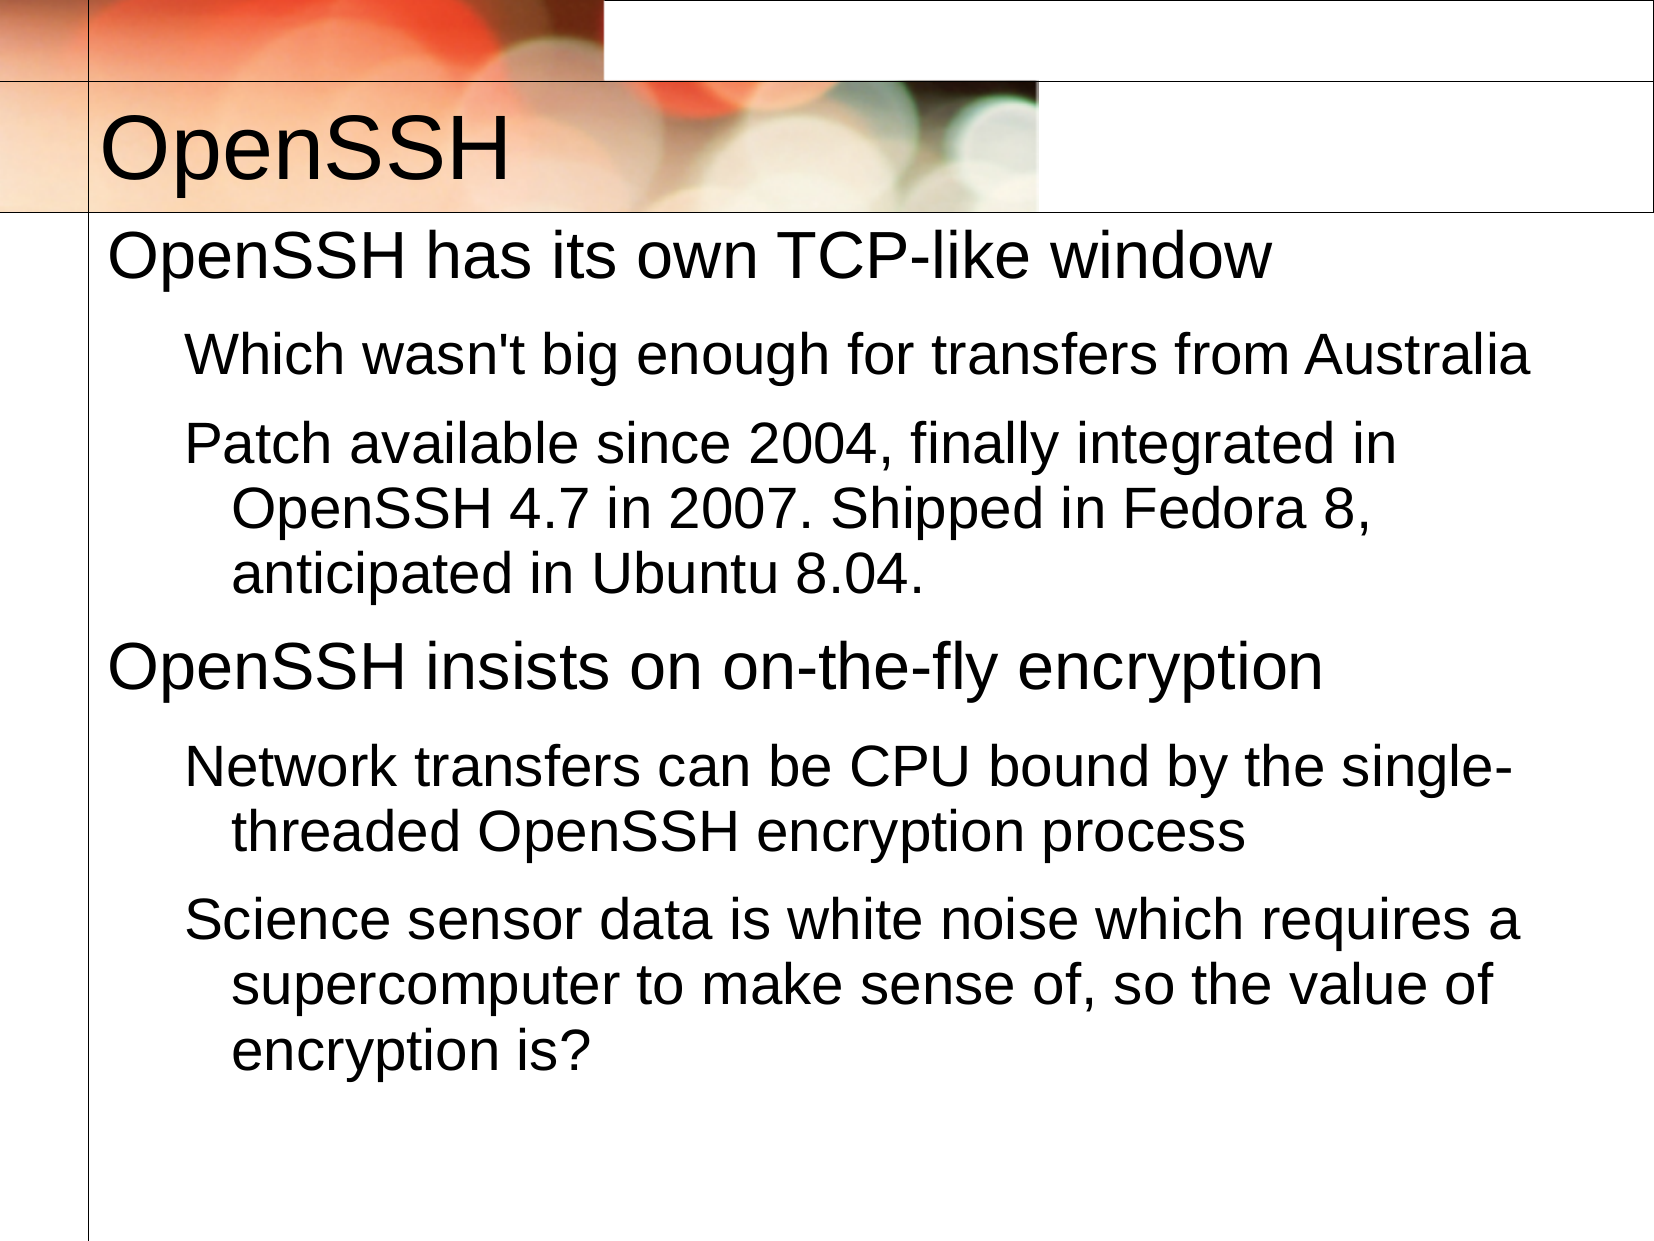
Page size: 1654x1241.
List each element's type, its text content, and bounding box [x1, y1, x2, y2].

picture [0, 82, 88, 212]
list OpenSSH has its own TCP-like window Which wasn't big enough for transfers from Australia Patch available since 2004, finally integrated in OpenSSH 4.7 in 2007. Shipped in Fedora 8, anticipated in Ubuntu 8.04. OpenSSH insists on on-the-fly encryption Network transfers can be CPU bound by the single-threaded OpenSSH encryption process Science sensor data is white noise which requires a supercomputer to make sense of, so the value of encryption is? [89, 217, 1578, 1226]
picture [89, 0, 1039, 81]
picture [0, 0, 88, 81]
title OpenSSH [100, 95, 1571, 200]
picture [89, 82, 1039, 212]
